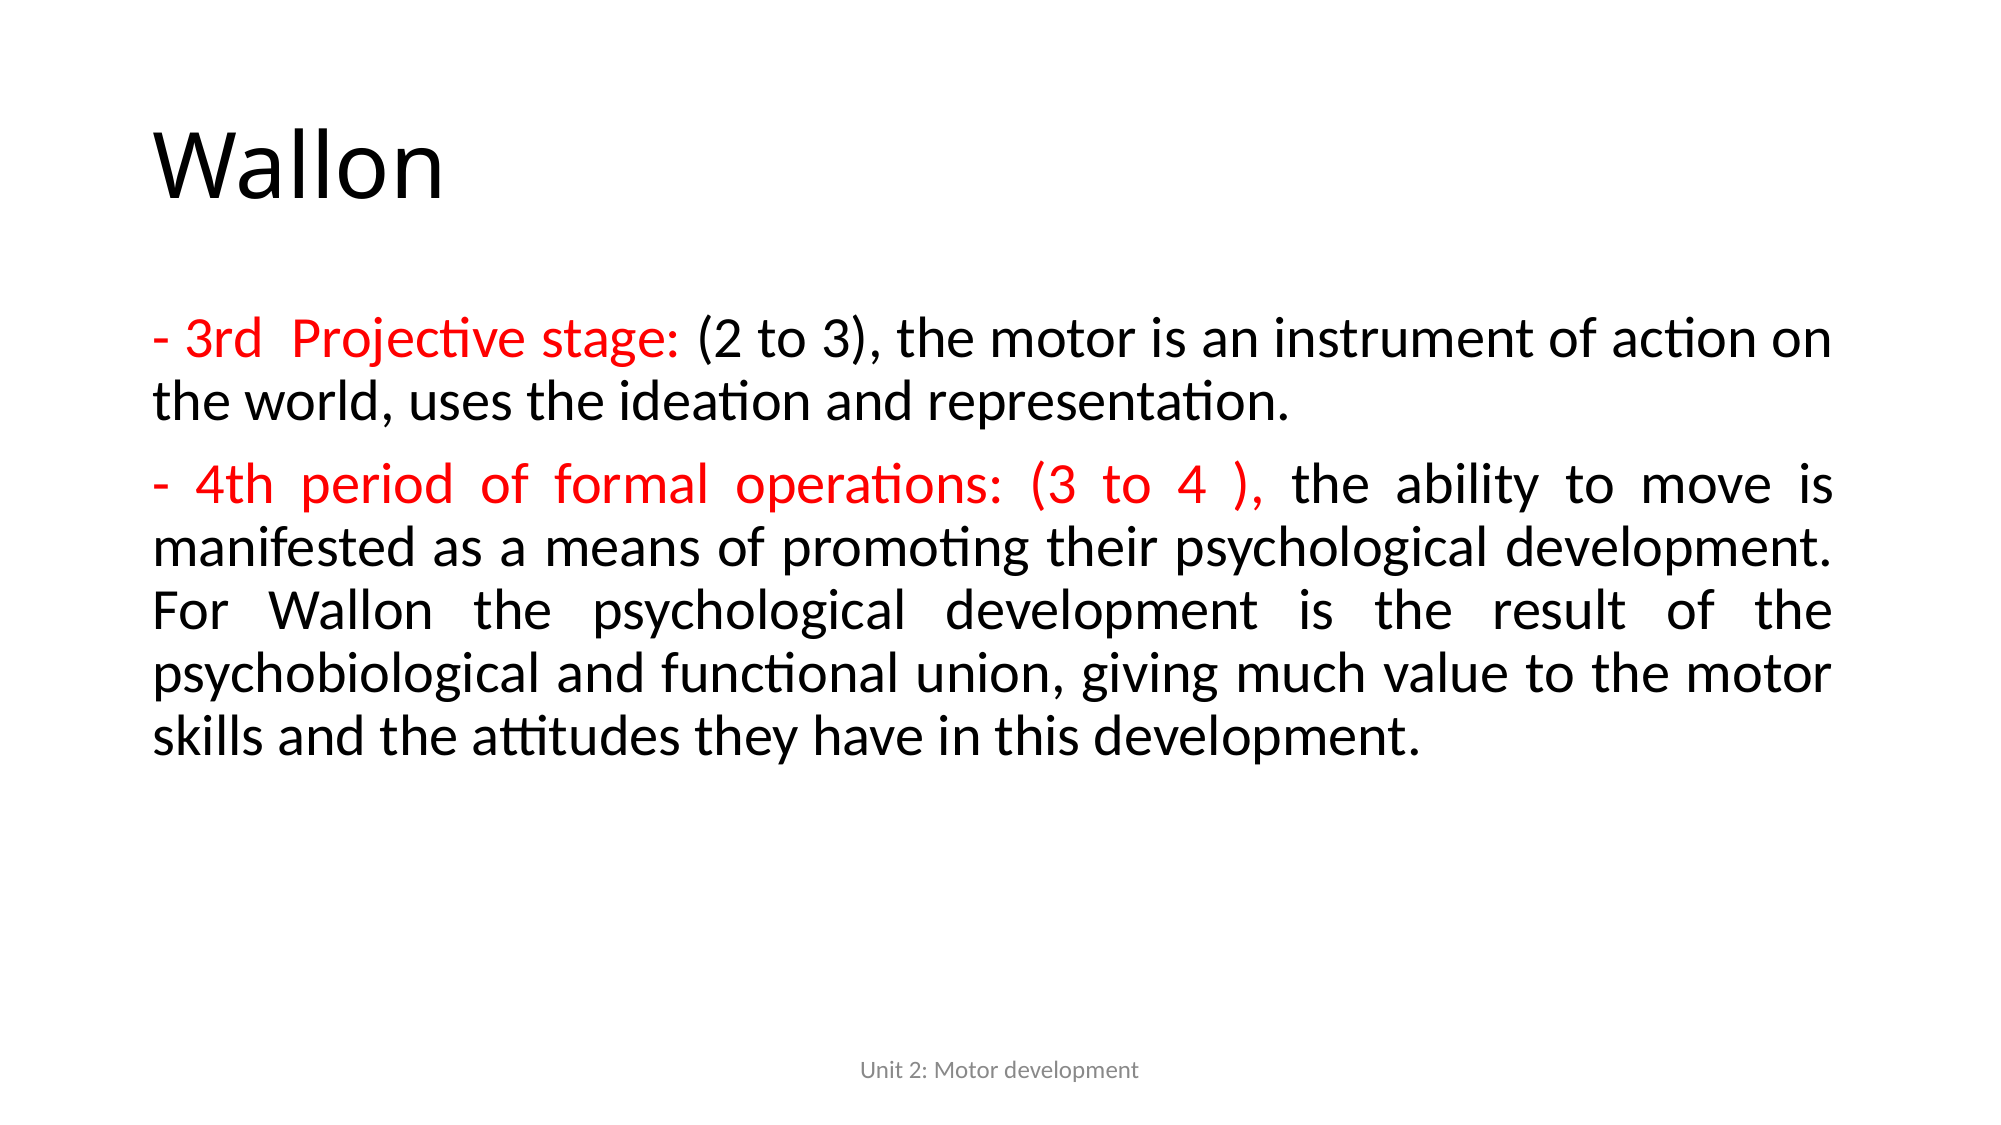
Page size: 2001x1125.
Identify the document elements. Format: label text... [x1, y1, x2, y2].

title Wallon [137, 59, 1863, 278]
list - 3rd Projective stage: (2 to 3), the motor is an instrument of action on the world, uses the ideation and representation. - 4th period of formal operations: (3 to 4 ), the ability to move is manifested as a means of promoting their psychological development. For Wallon the psychological development is the result of the psychobiological and functional union, giving much value to the motor skills and the attitudes they have in this development. [137, 299, 1863, 1014]
text_box Unit 2: Motor development [662, 1042, 1338, 1103]
